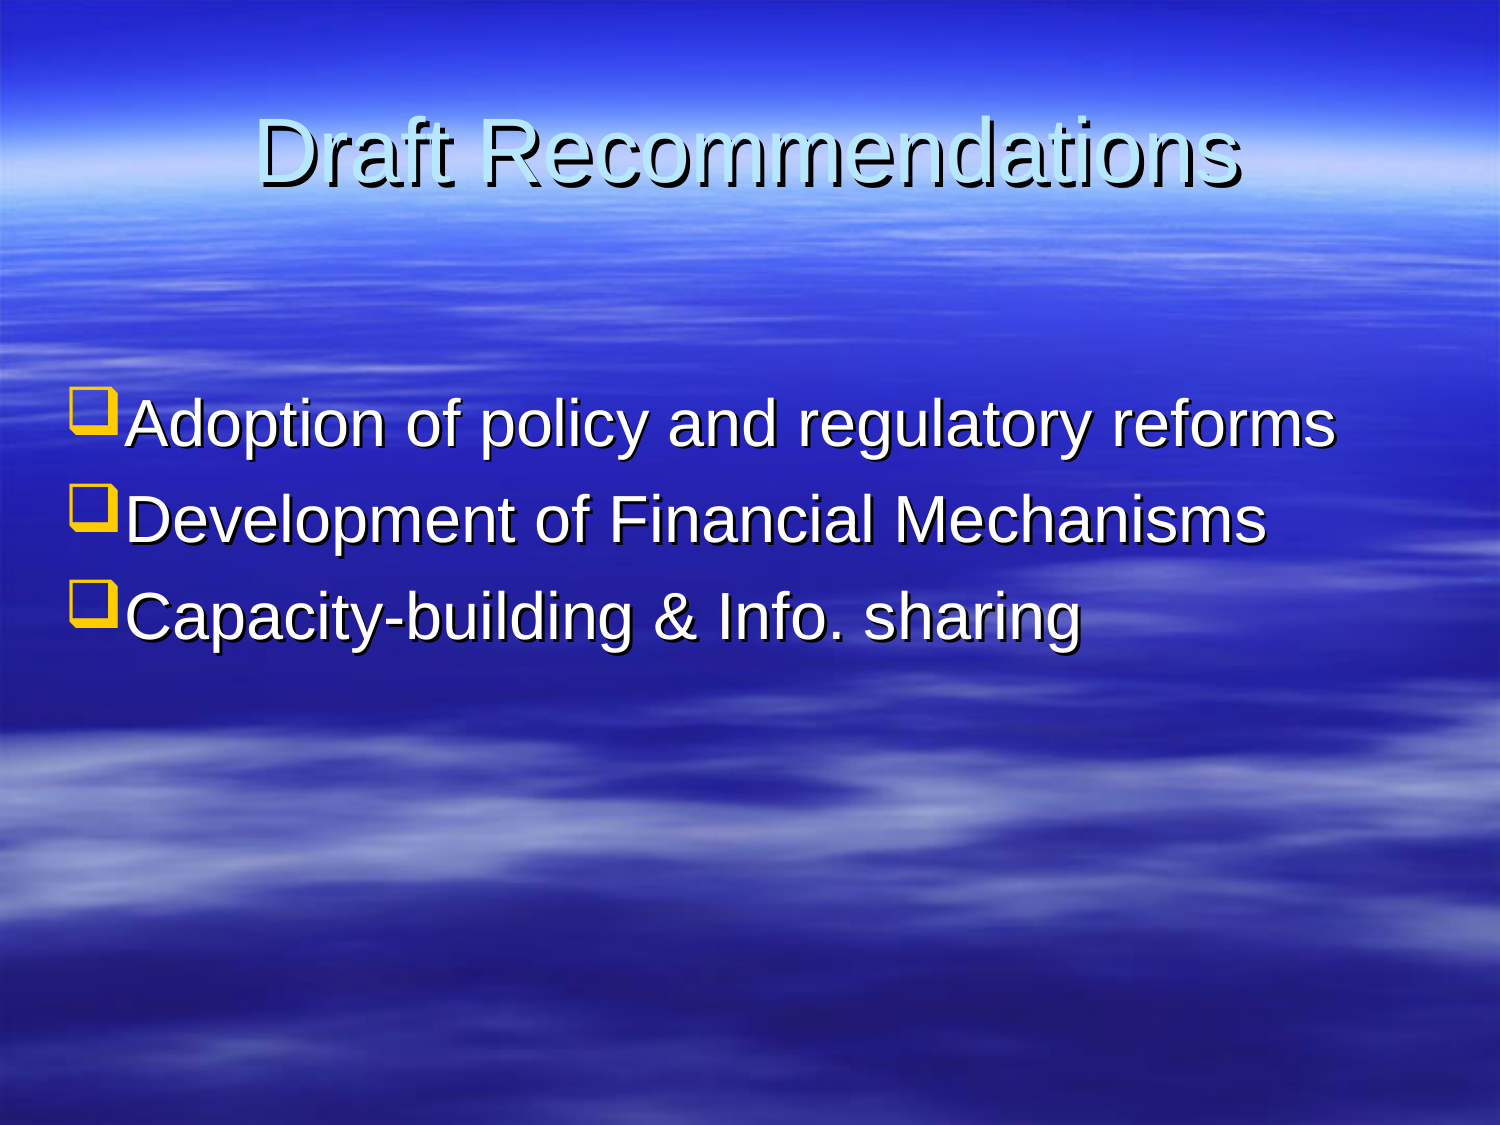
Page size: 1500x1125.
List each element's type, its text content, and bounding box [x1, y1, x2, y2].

title Draft Recommendations [49, 37, 1446, 255]
list Adoption of policy and regulatory reforms Development of Financial Mechanisms Capacity-building & Info. sharing [49, 274, 1451, 1001]
picture [0, 0, 1500, 1125]
